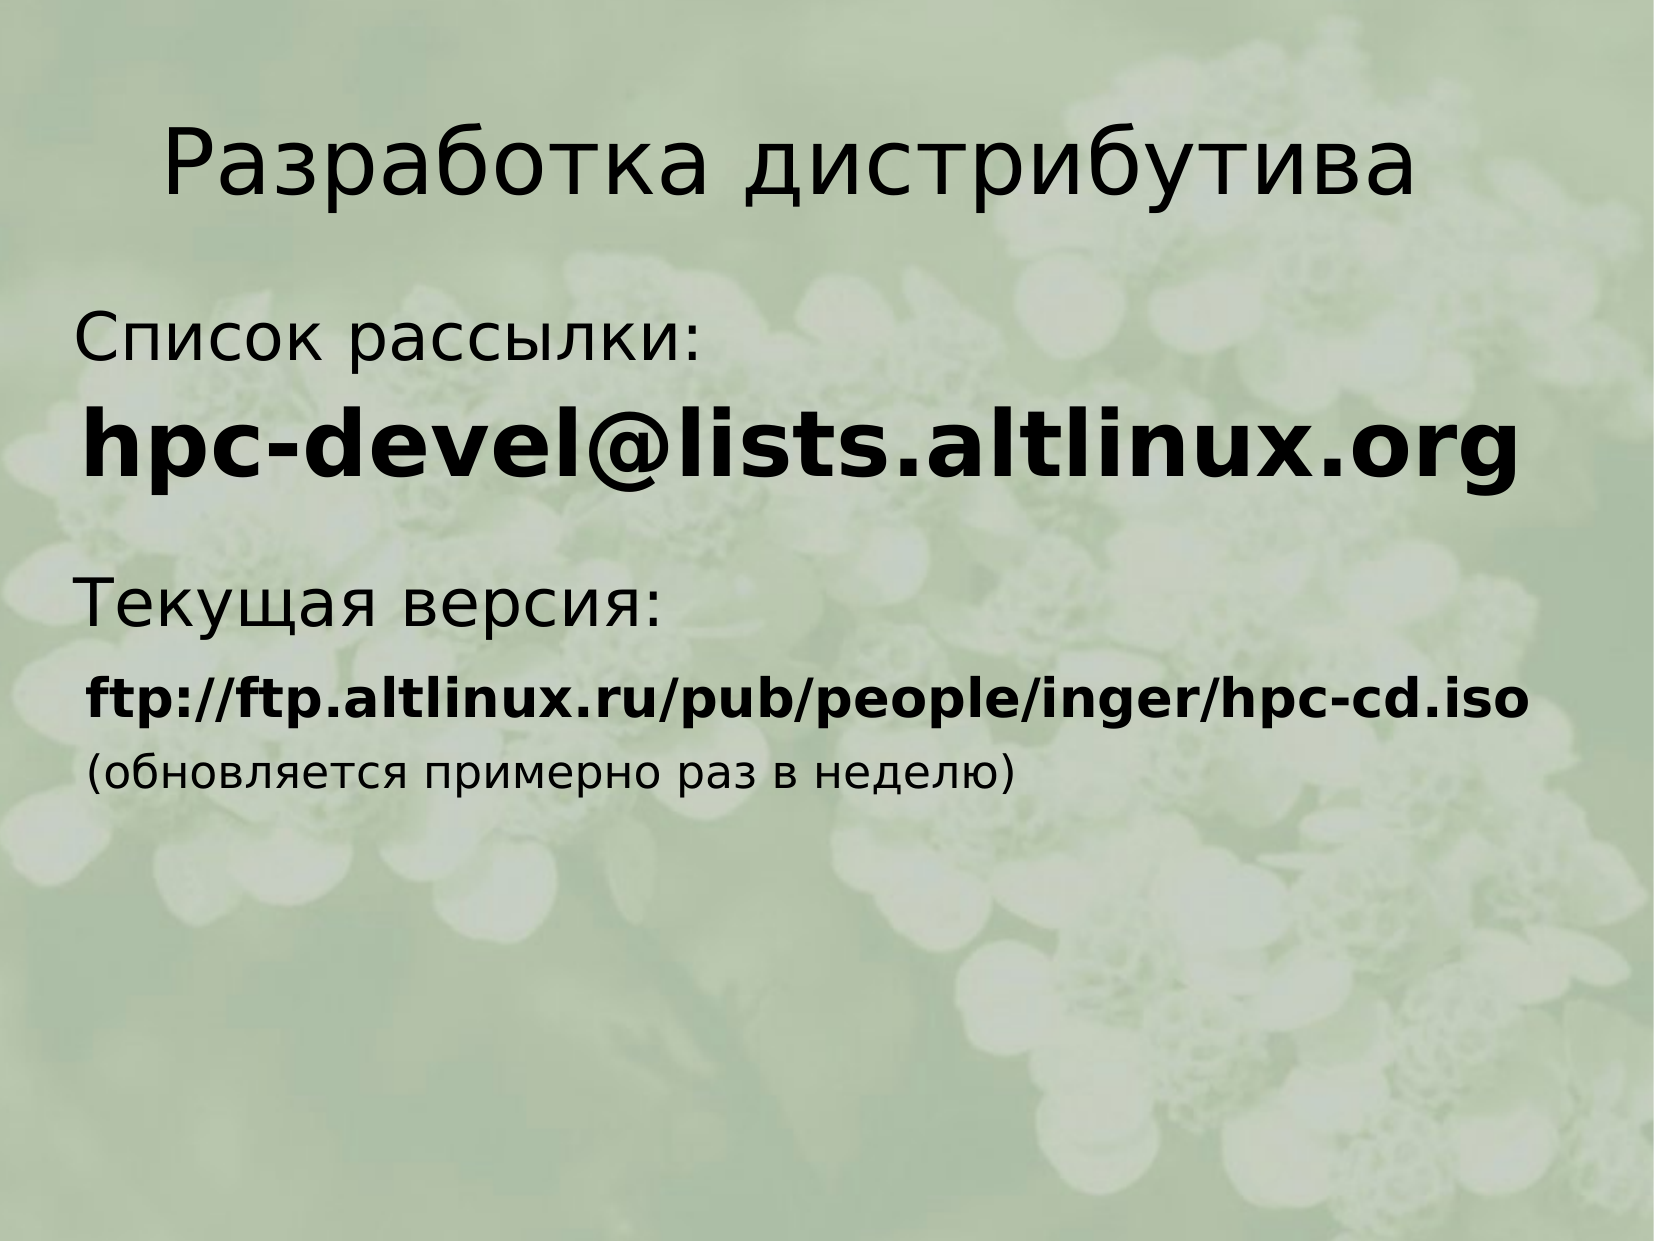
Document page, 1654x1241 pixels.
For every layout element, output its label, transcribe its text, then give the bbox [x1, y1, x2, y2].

text_box hpc-devel@lists.altlinux.org [64, 383, 1541, 506]
picture [0, 0, 1654, 1241]
text_box Текущая версия: [59, 557, 681, 650]
title Разработка дистрибутива [47, 59, 1536, 267]
text_box Список рассылки: [59, 291, 827, 384]
text_box (обновляется примерно раз в неделю) [70, 738, 1033, 807]
text_box ftp://ftp.altlinux.ru/pub/people/inger/hpc-cd.iso [71, 660, 1548, 739]
